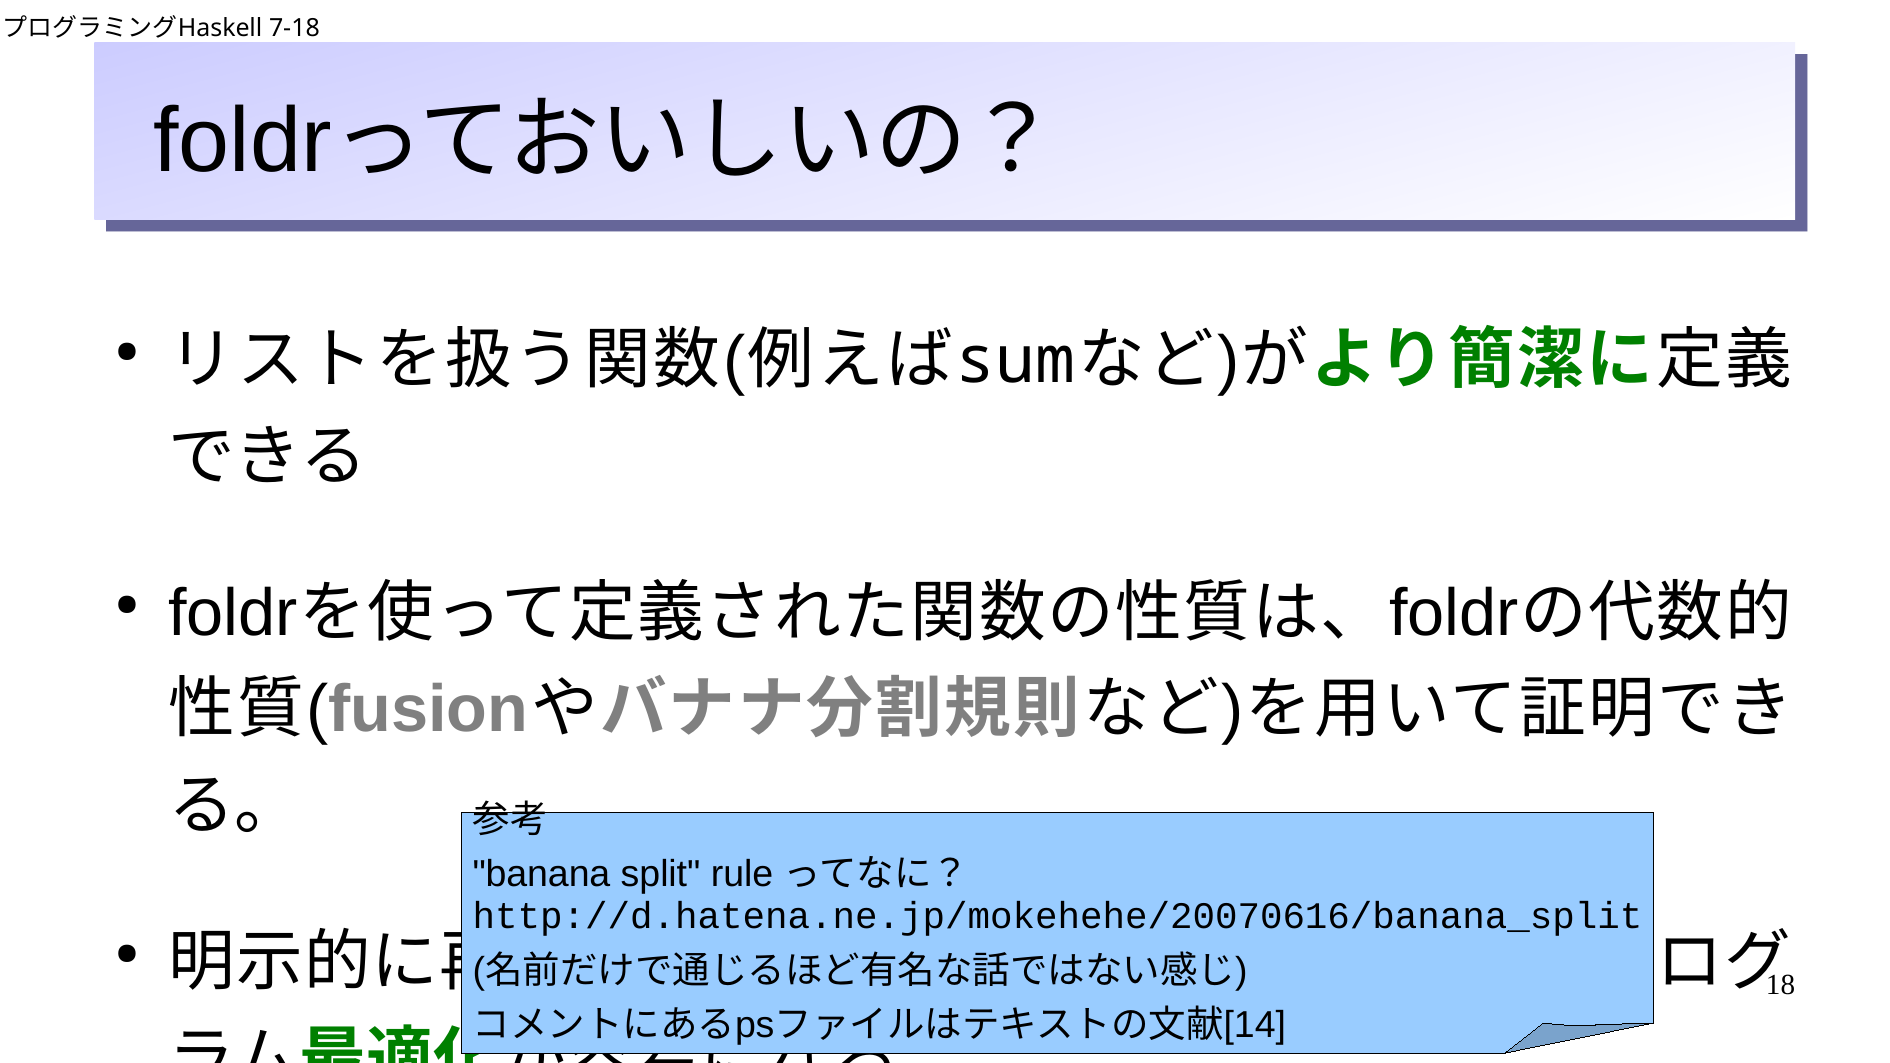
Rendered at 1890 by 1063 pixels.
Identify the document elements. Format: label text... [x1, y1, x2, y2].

title foldrっておいしいの？ [94, 42, 1796, 220]
text_box 参考 "banana split" rule ってなに？ http://d.hatena.ne.jp/mokehehe/20070616/banana_split (名前だけで通じるほど有名な話ではない感じ) コメントにあるpsファイルはテキストの文献[14] [461, 812, 1654, 1054]
list リストを扱う関数(例えばsumなど)がより簡潔に定義できる foldrを使って定義された関数の性質は、foldrの代数的性質(fusionやバナナ分割規則など)を用いて証明できる。 明示的に再帰関数で書かれた定義より、高度なプログラム最適化が容易になる [94, 301, 1796, 788]
